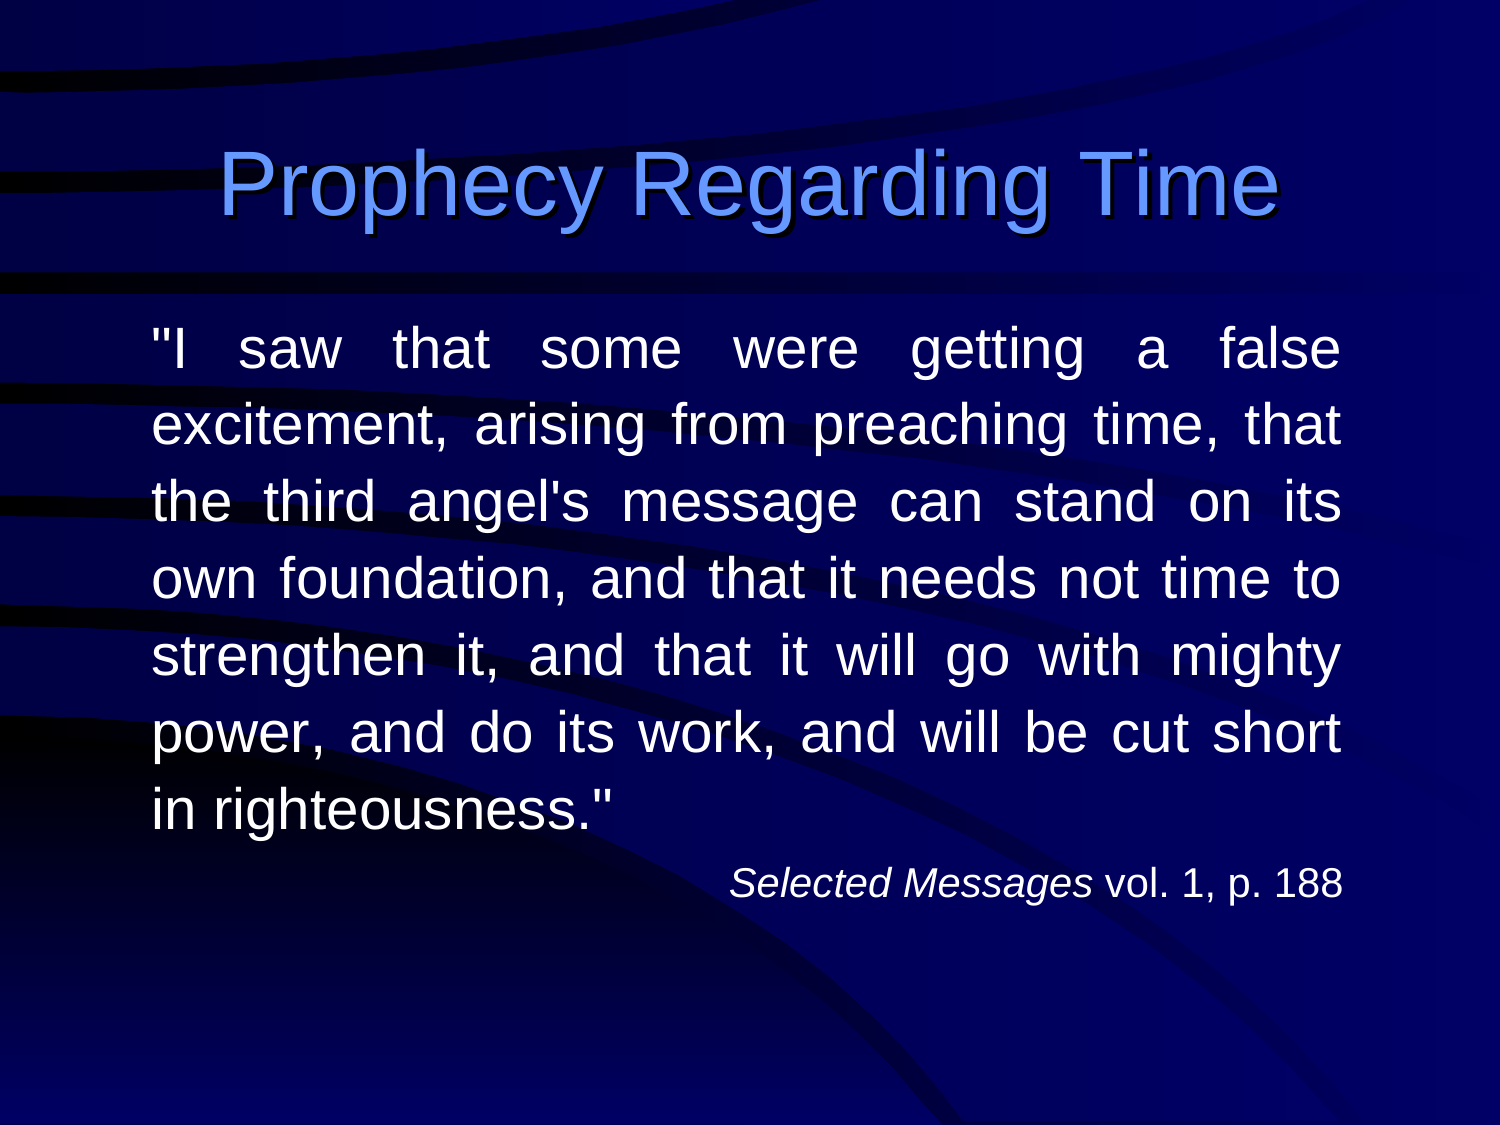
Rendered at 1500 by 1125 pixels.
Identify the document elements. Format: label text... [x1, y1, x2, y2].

title Prophecy Regarding Time [75, 84, 1426, 273]
list "I saw that some were getting a false excitement, arising from preaching time, that the third angel's message can stand on its own foundation, and that it needs not time to strengthen it, and that it will go with mighty power, and do its work, and will be cut short in righteousness." Selected Messages vol. 1, p. 188 [136, 295, 1359, 1001]
